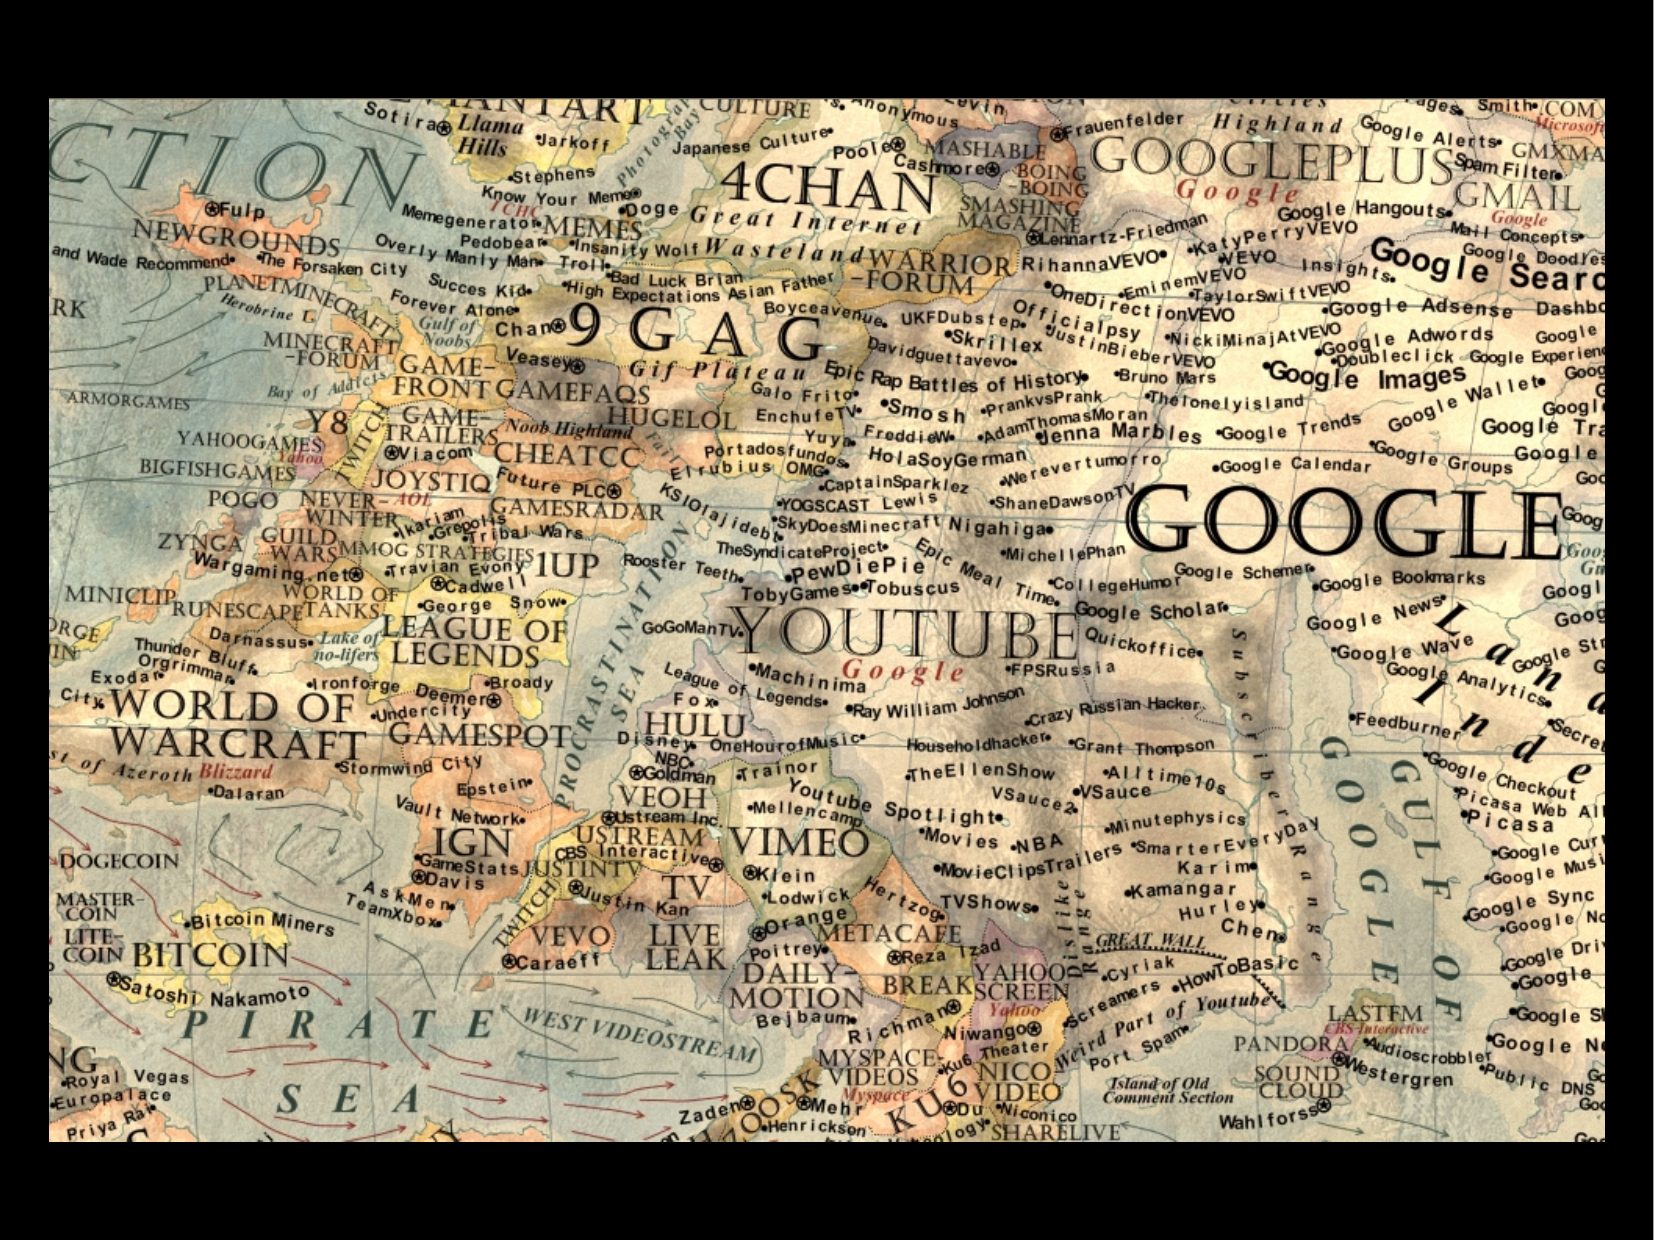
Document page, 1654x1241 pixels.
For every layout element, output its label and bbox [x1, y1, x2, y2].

picture [49, 98, 1605, 1142]
